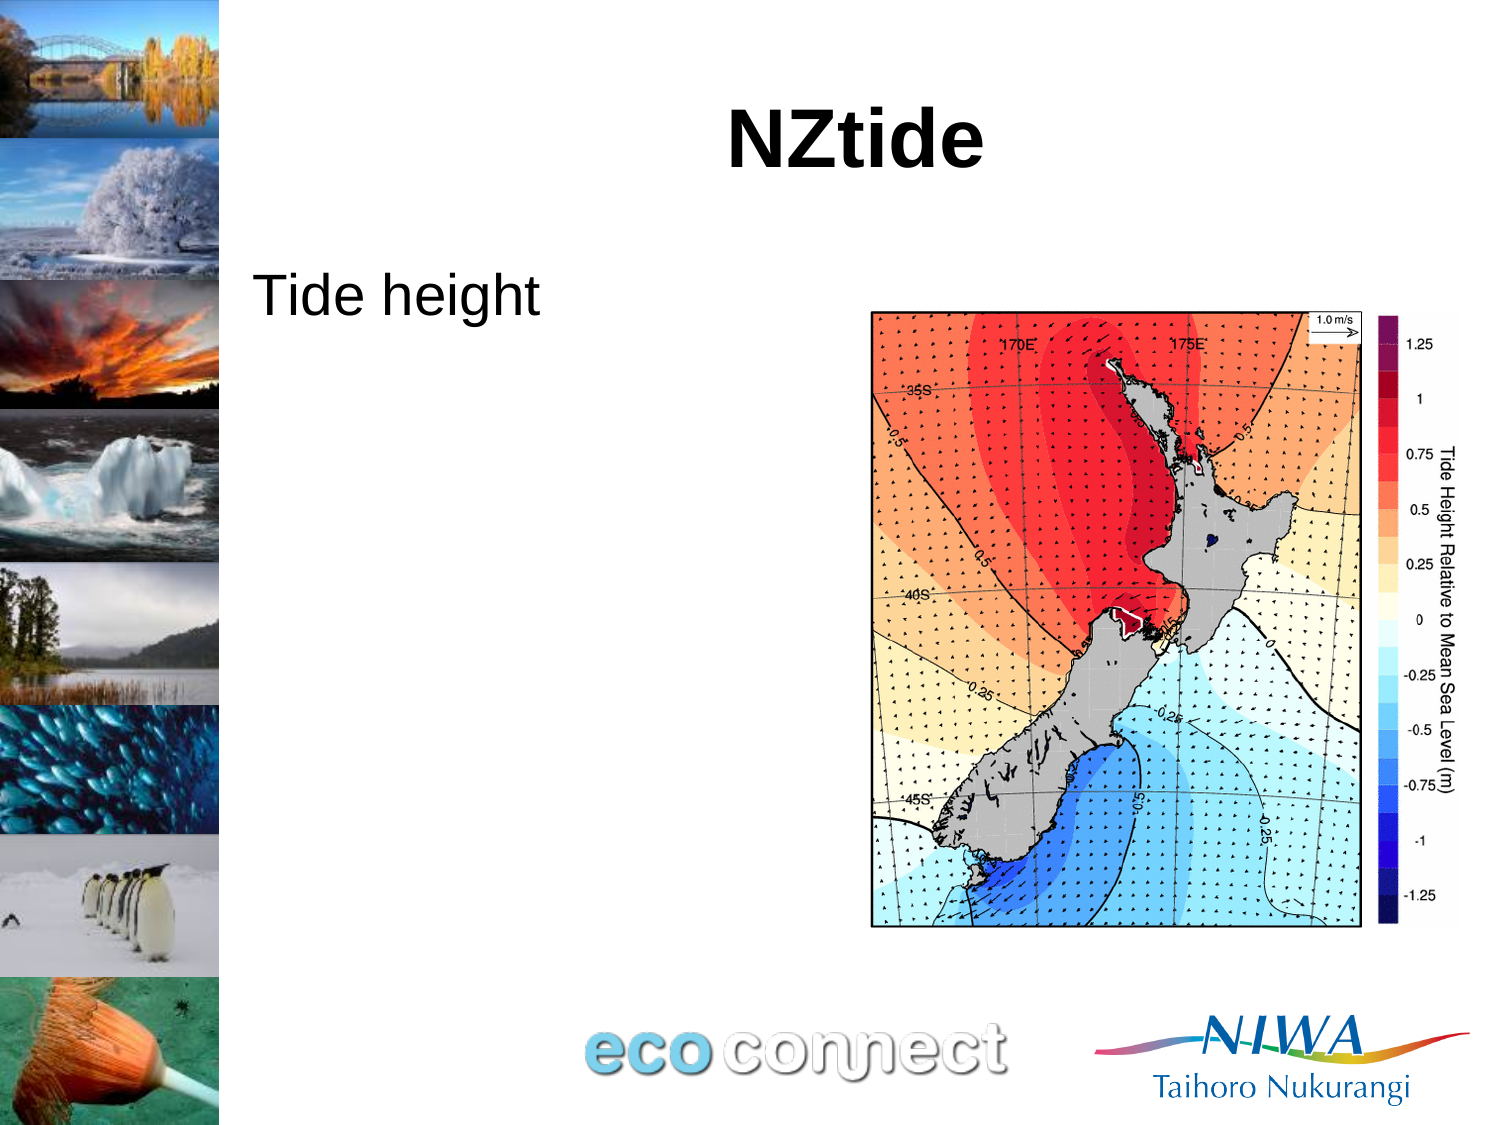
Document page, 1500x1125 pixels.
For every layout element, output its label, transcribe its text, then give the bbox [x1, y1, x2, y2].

picture [1092, 1013, 1472, 1106]
picture [561, 1003, 1030, 1098]
list Tide height [252, 262, 842, 977]
title NZtide [253, 31, 1459, 247]
picture [870, 311, 1460, 928]
picture [0, 0, 219, 1125]
